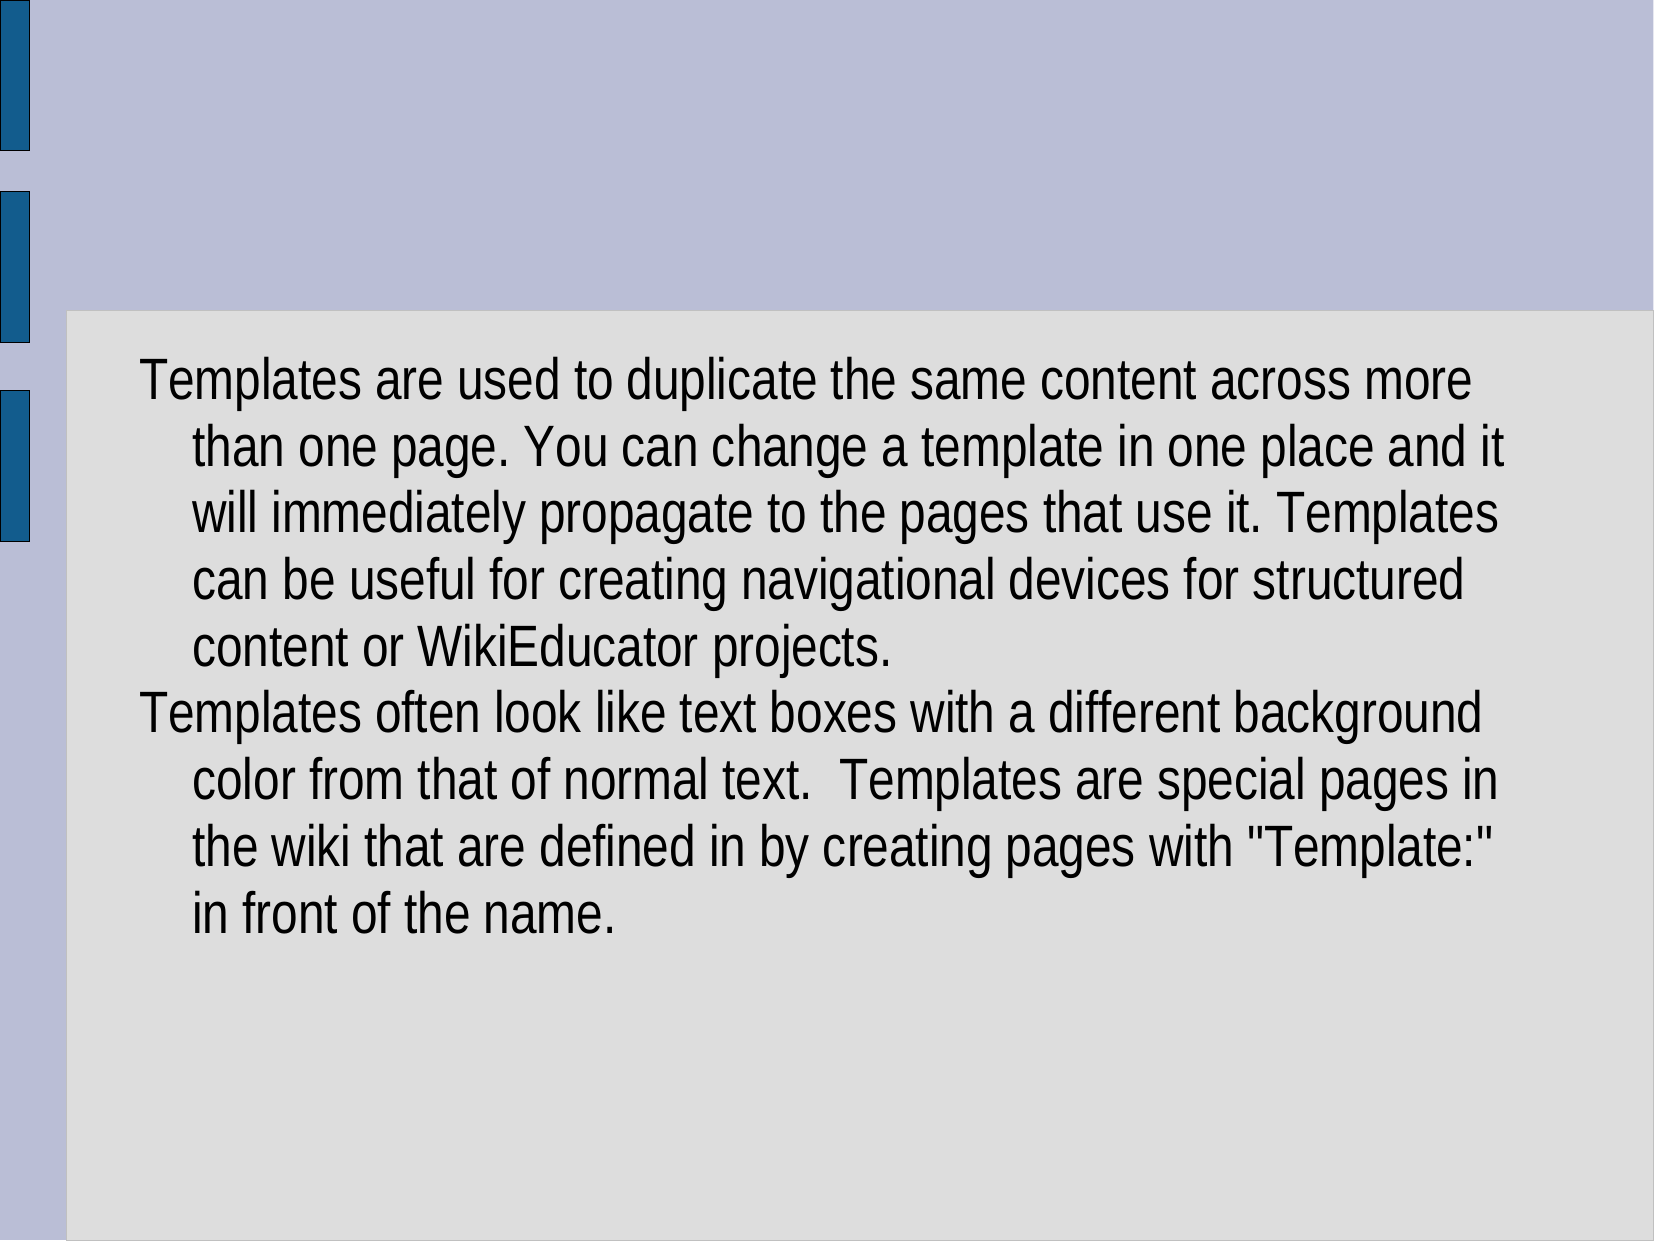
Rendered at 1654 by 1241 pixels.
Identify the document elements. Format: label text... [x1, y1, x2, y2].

list Templates are used to duplicate the same content across more than one page. You can change a template in one place and it will immediately propagate to the pages that use it. Templates can be useful for creating navigational devices for structured content or WikiEducator projects. Templates often look like text boxes with a different background color from that of normal text. Templates are special pages in the wiki that are defined in by creating pages with "Template:" in front of the name. [121, 344, 1534, 1127]
